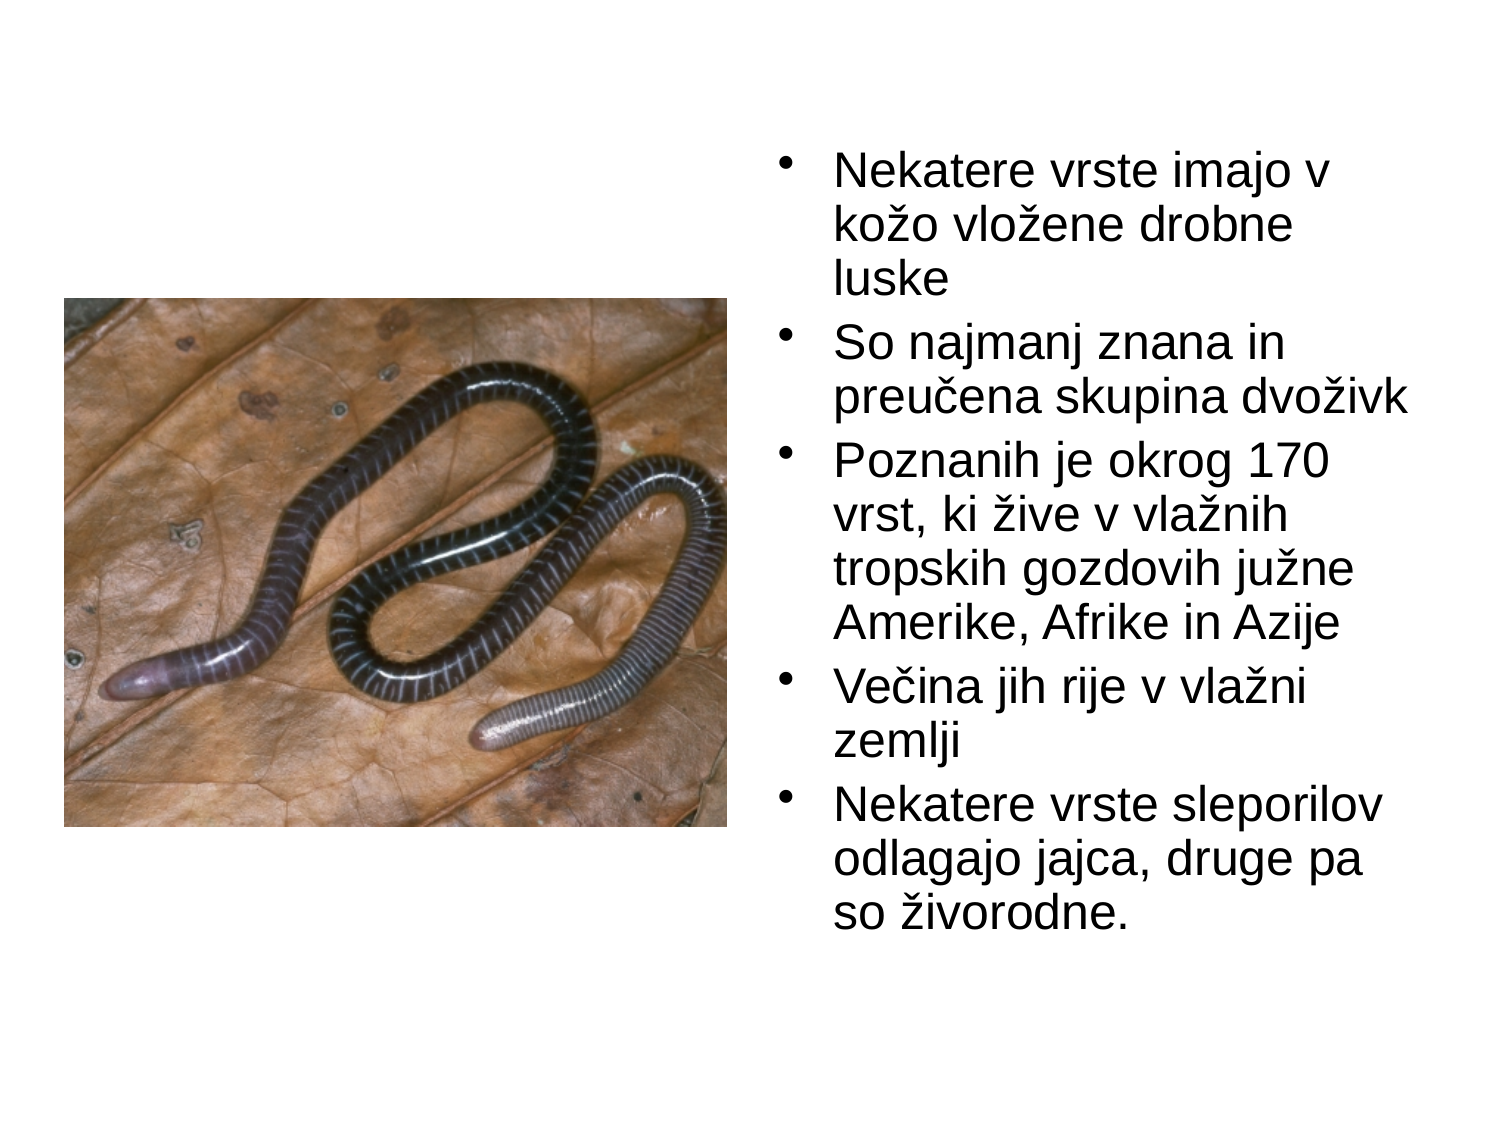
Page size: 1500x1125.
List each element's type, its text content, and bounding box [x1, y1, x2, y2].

picture [64, 298, 727, 828]
list Nekatere vrste imajo v kožo vložene drobne luske So najmanj znana in preučena skupina dvoživk Poznanih je okrog 170 vrst, ki žive v vlažnih tropskih gozdovih južne Amerike, Afrike in Azije Večina jih rije v vlažni zemlji Nekatere vrste sleporilov odlagajo jajca, druge pa so živorodne. [762, 137, 1425, 1005]
